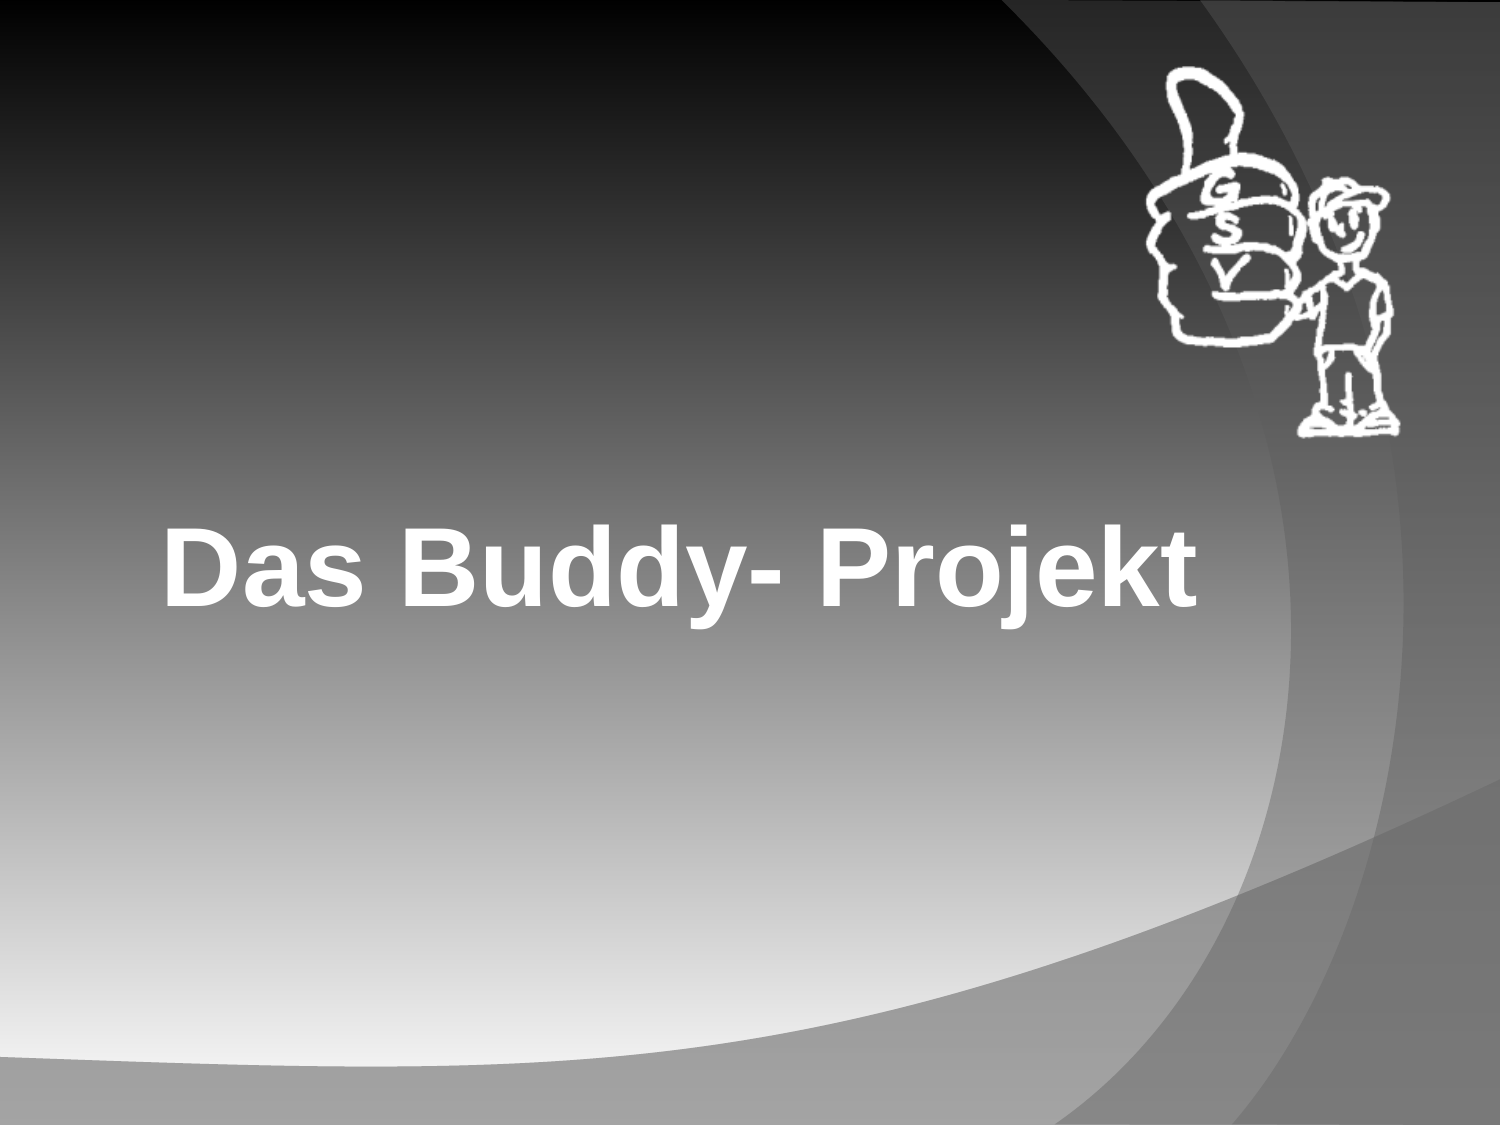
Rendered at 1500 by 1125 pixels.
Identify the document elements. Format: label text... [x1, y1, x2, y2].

text_box Das Buddy- Projekt [146, 486, 1214, 637]
picture [1134, 0, 1432, 530]
